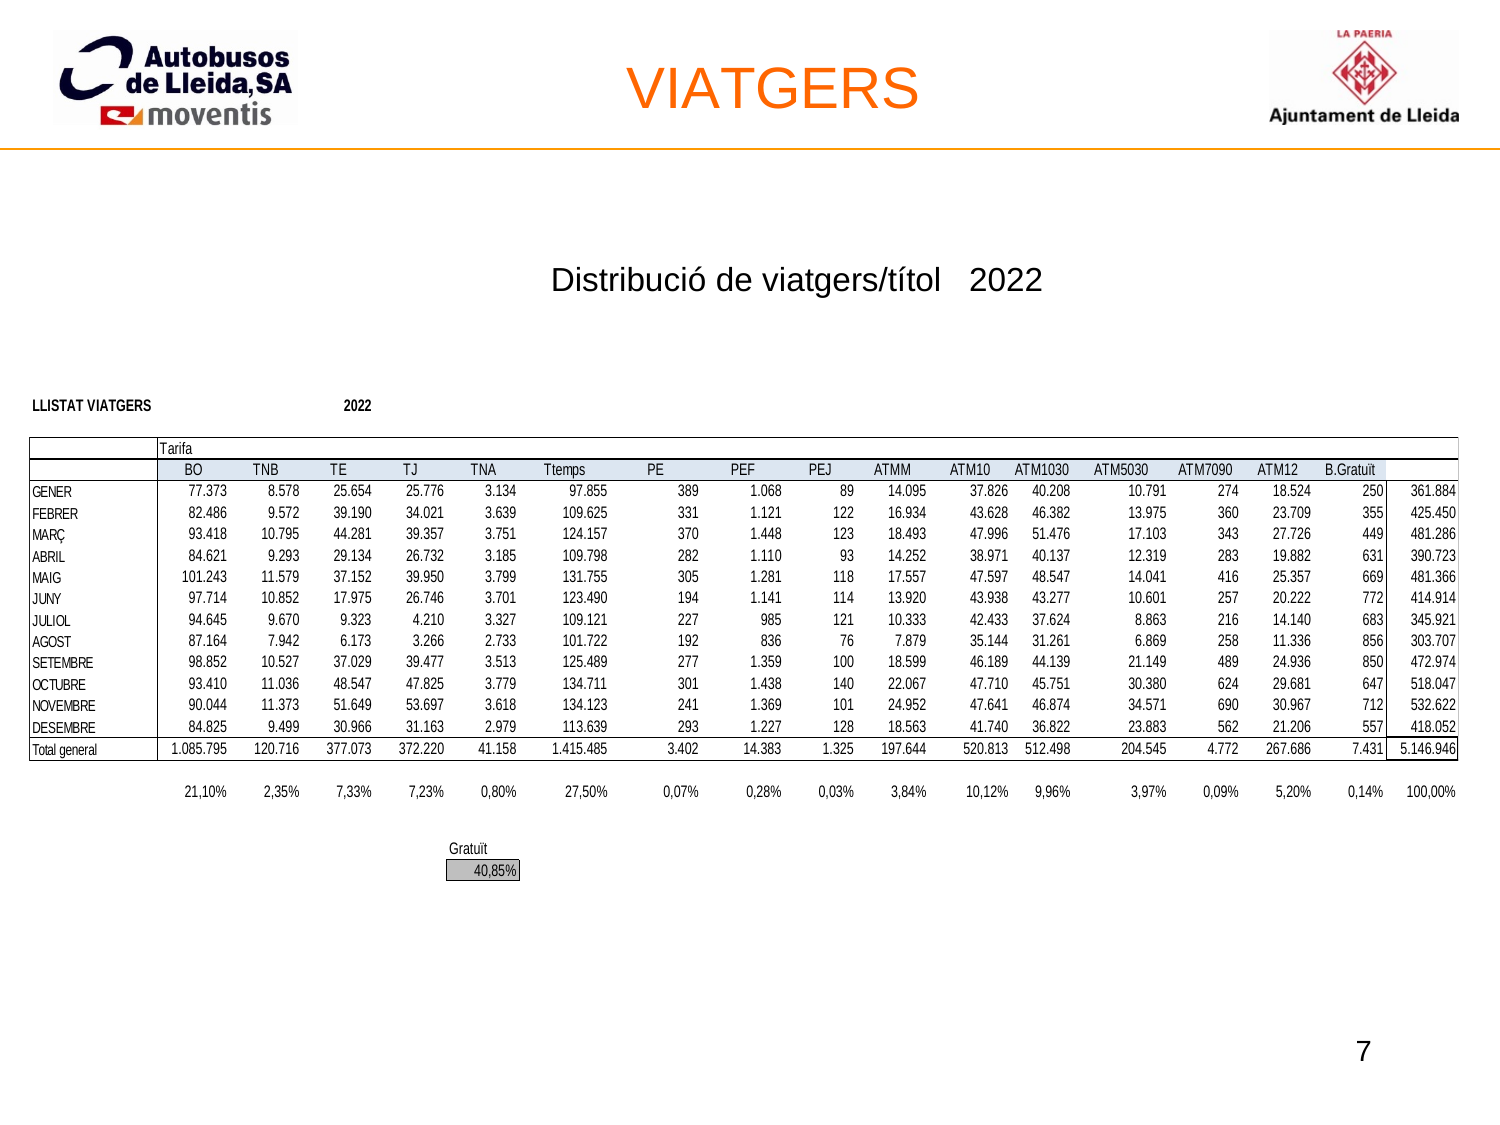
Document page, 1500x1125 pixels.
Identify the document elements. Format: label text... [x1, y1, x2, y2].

text_box Distribució de viatgers/títol 2022 [360, 242, 1235, 314]
text_box 7 [1340, 1024, 1426, 1103]
text_box VIATGERS [454, 42, 1093, 114]
picture [29, 394, 1459, 882]
